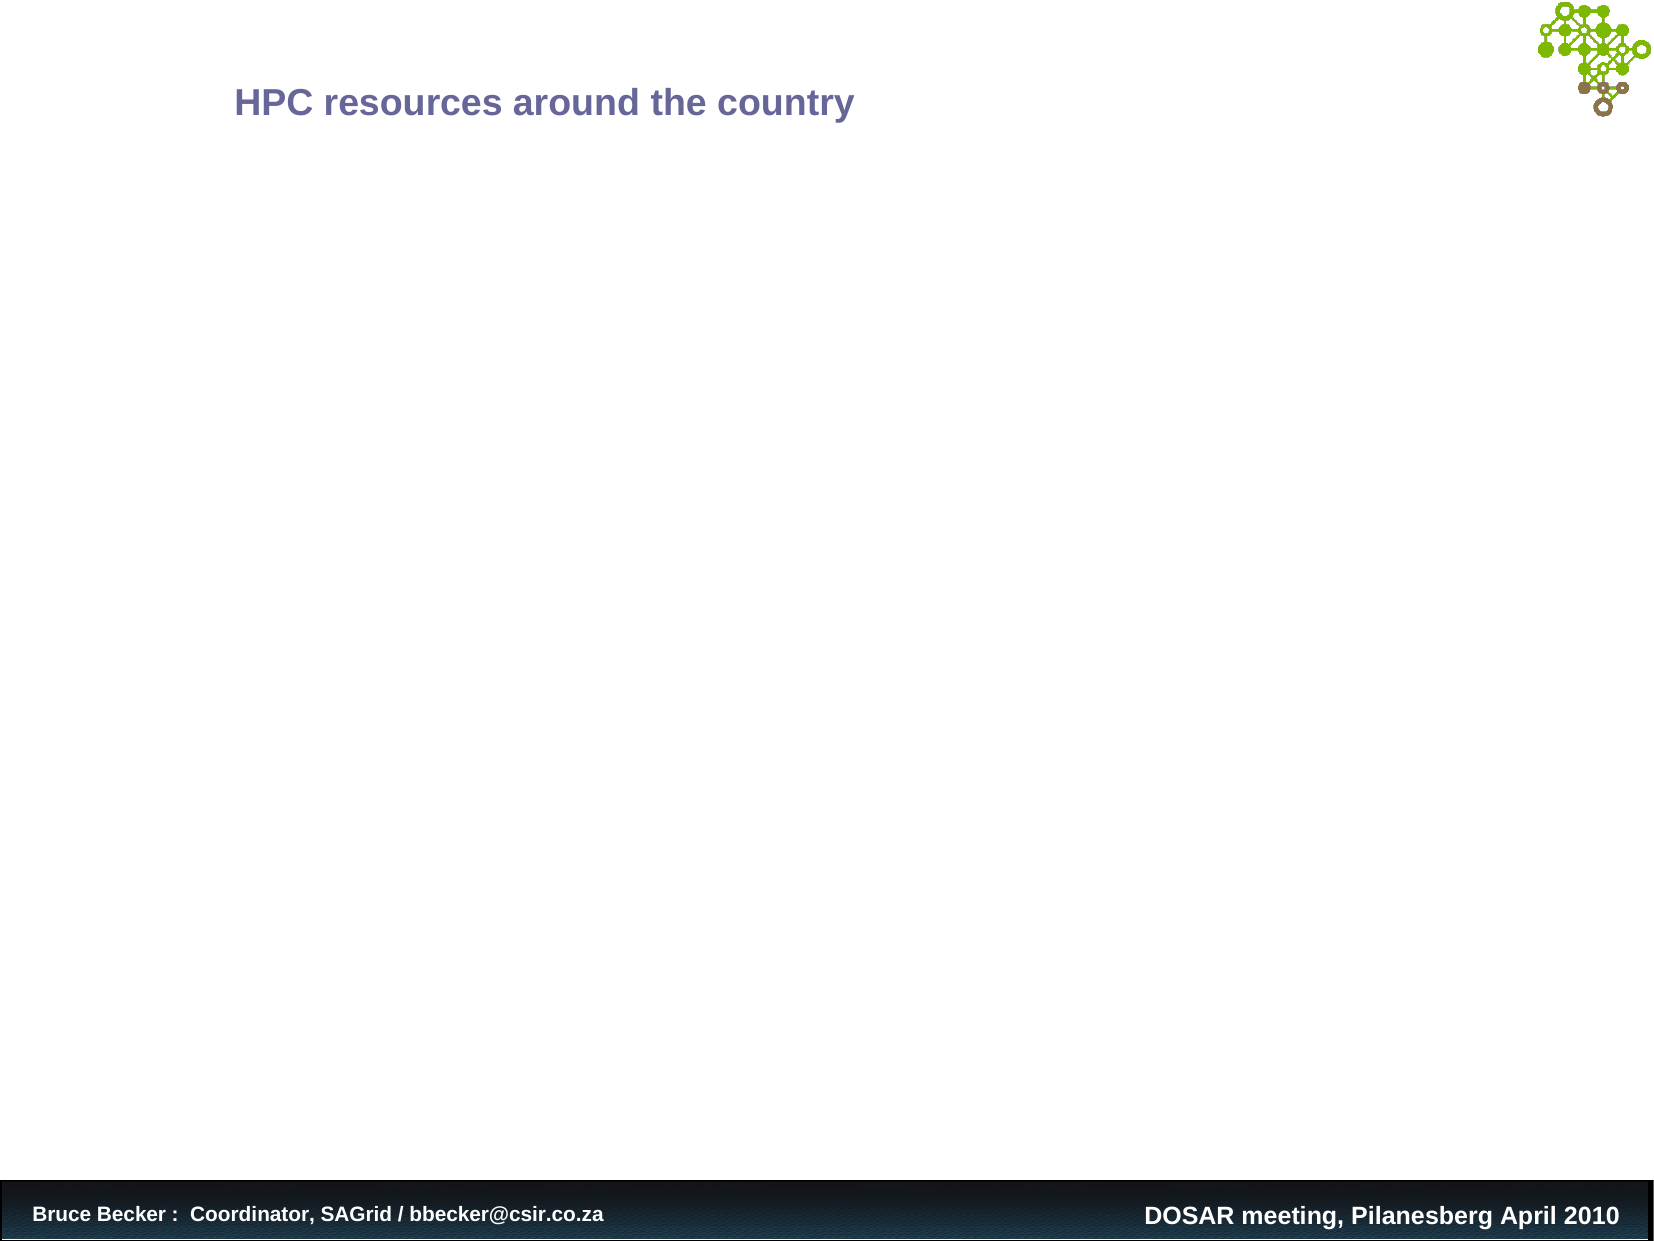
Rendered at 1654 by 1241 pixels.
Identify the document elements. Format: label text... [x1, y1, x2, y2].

picture [0, 1180, 1654, 1241]
picture [1534, 0, 1654, 119]
title HPC resources around the country [234, 34, 1594, 173]
